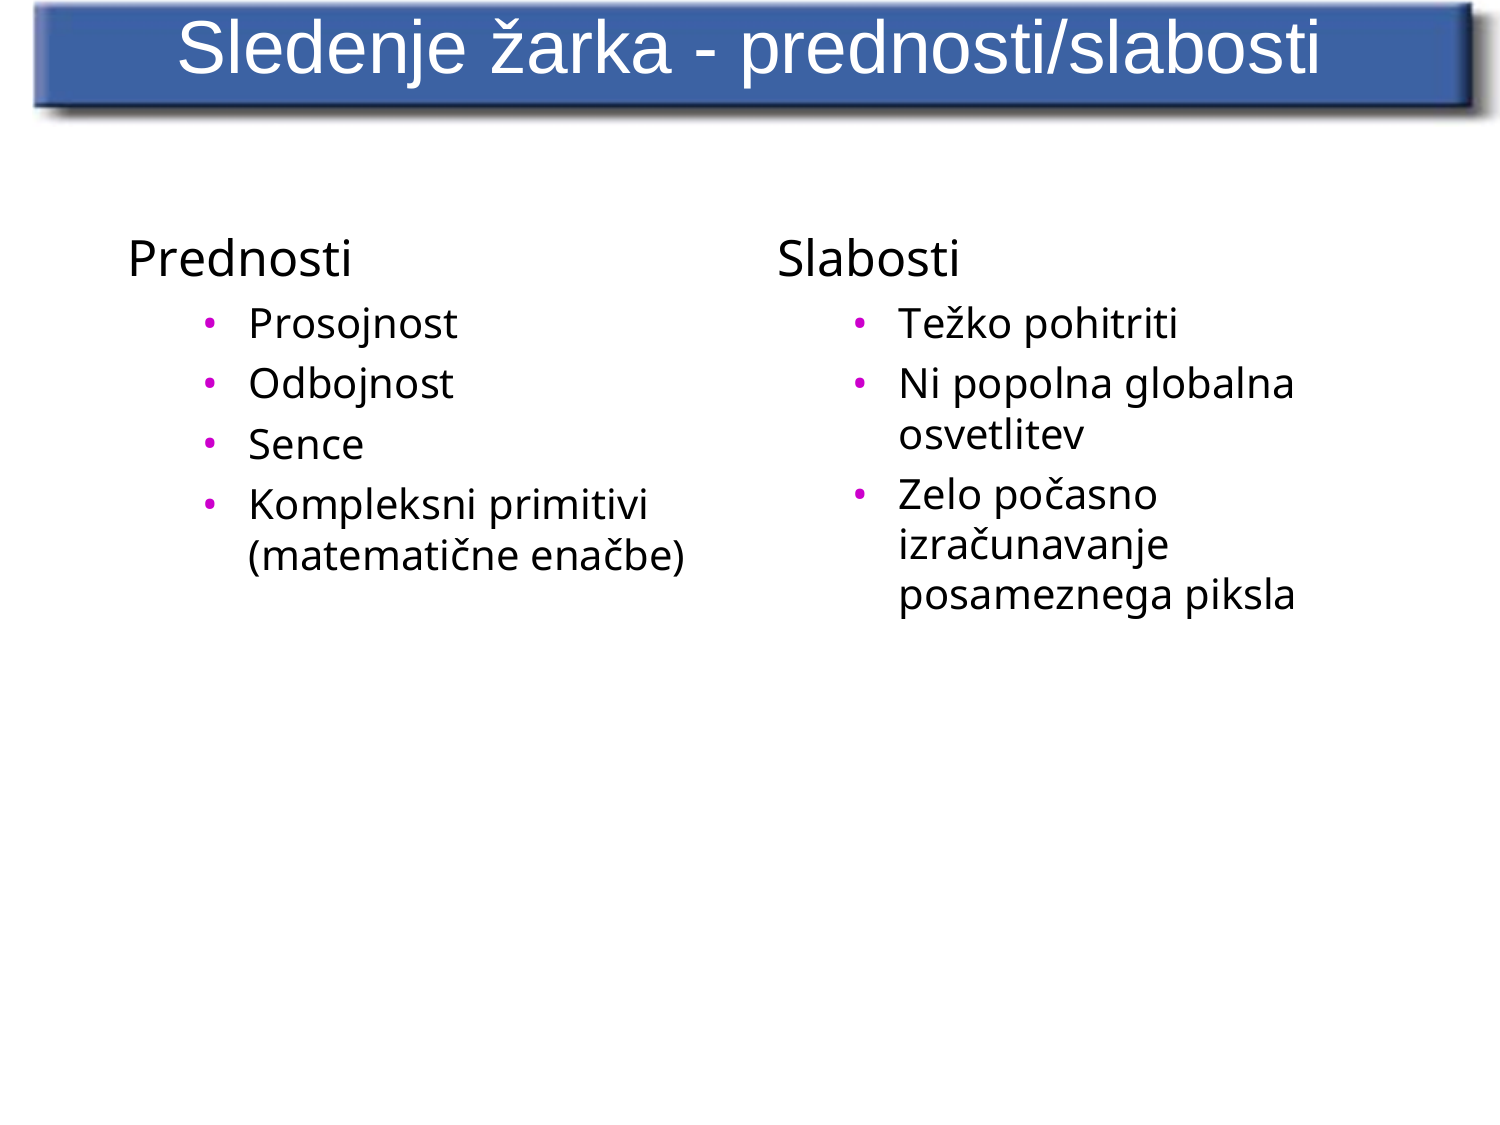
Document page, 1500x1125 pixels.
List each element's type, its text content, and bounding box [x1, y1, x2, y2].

title Sledenje žarka - prednosti/slabosti [112, 0, 1388, 97]
list Slabosti Težko pohitriti Ni popolna globalna osvetlitev Zelo počasno izračunavanje posameznega piksla [762, 218, 1388, 907]
picture [32, 0, 1500, 127]
list Prednosti Prosojnost Odbojnost Sence Kompleksni primitivi (matematične enačbe) [112, 218, 738, 907]
